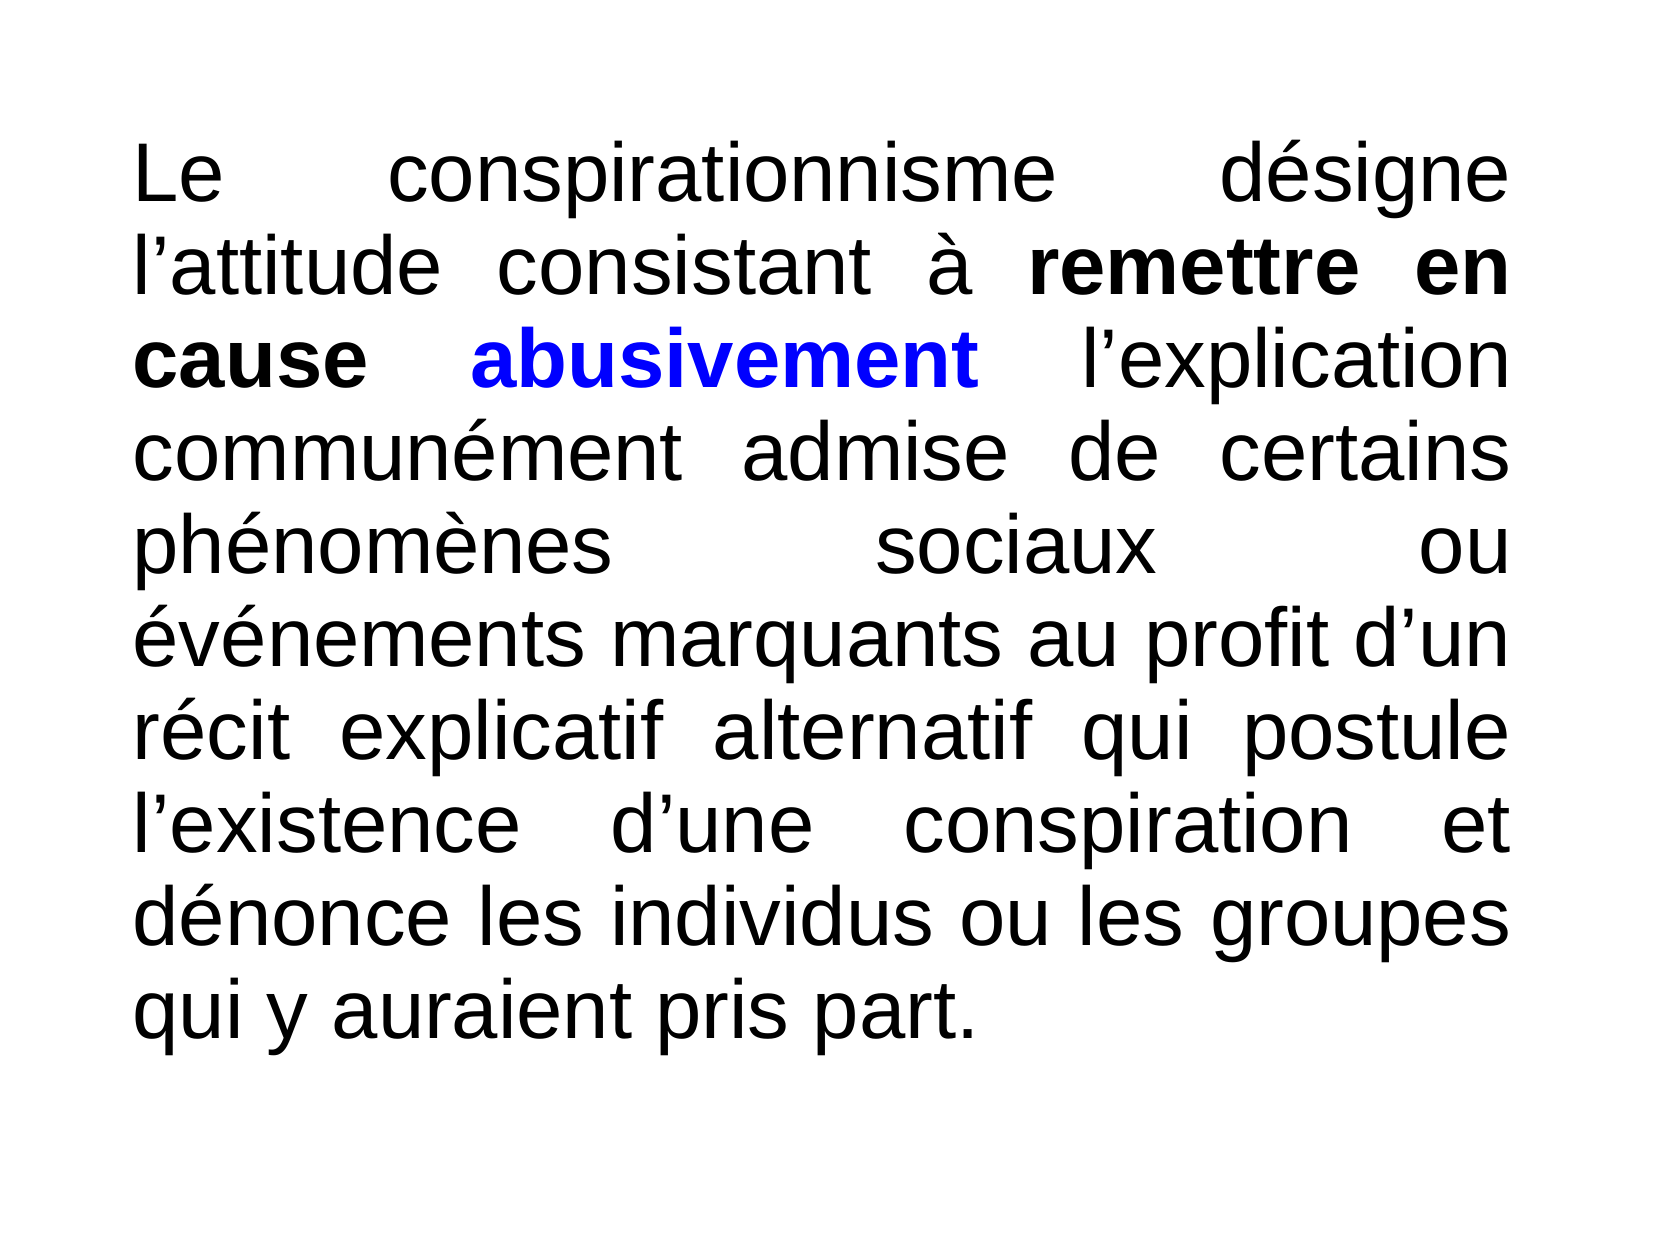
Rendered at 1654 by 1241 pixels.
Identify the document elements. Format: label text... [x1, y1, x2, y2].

text_box Le conspirationnisme désigne l’attitude consistant à remettre en cause abusivement l’explication communément admise de certains phénomènes sociaux ou événements marquants au profit d’un récit explicatif alternatif qui postule l’existence d’une conspiration et dénonce les individus ou les groupes qui y auraient pris part. [118, 118, 1527, 1064]
